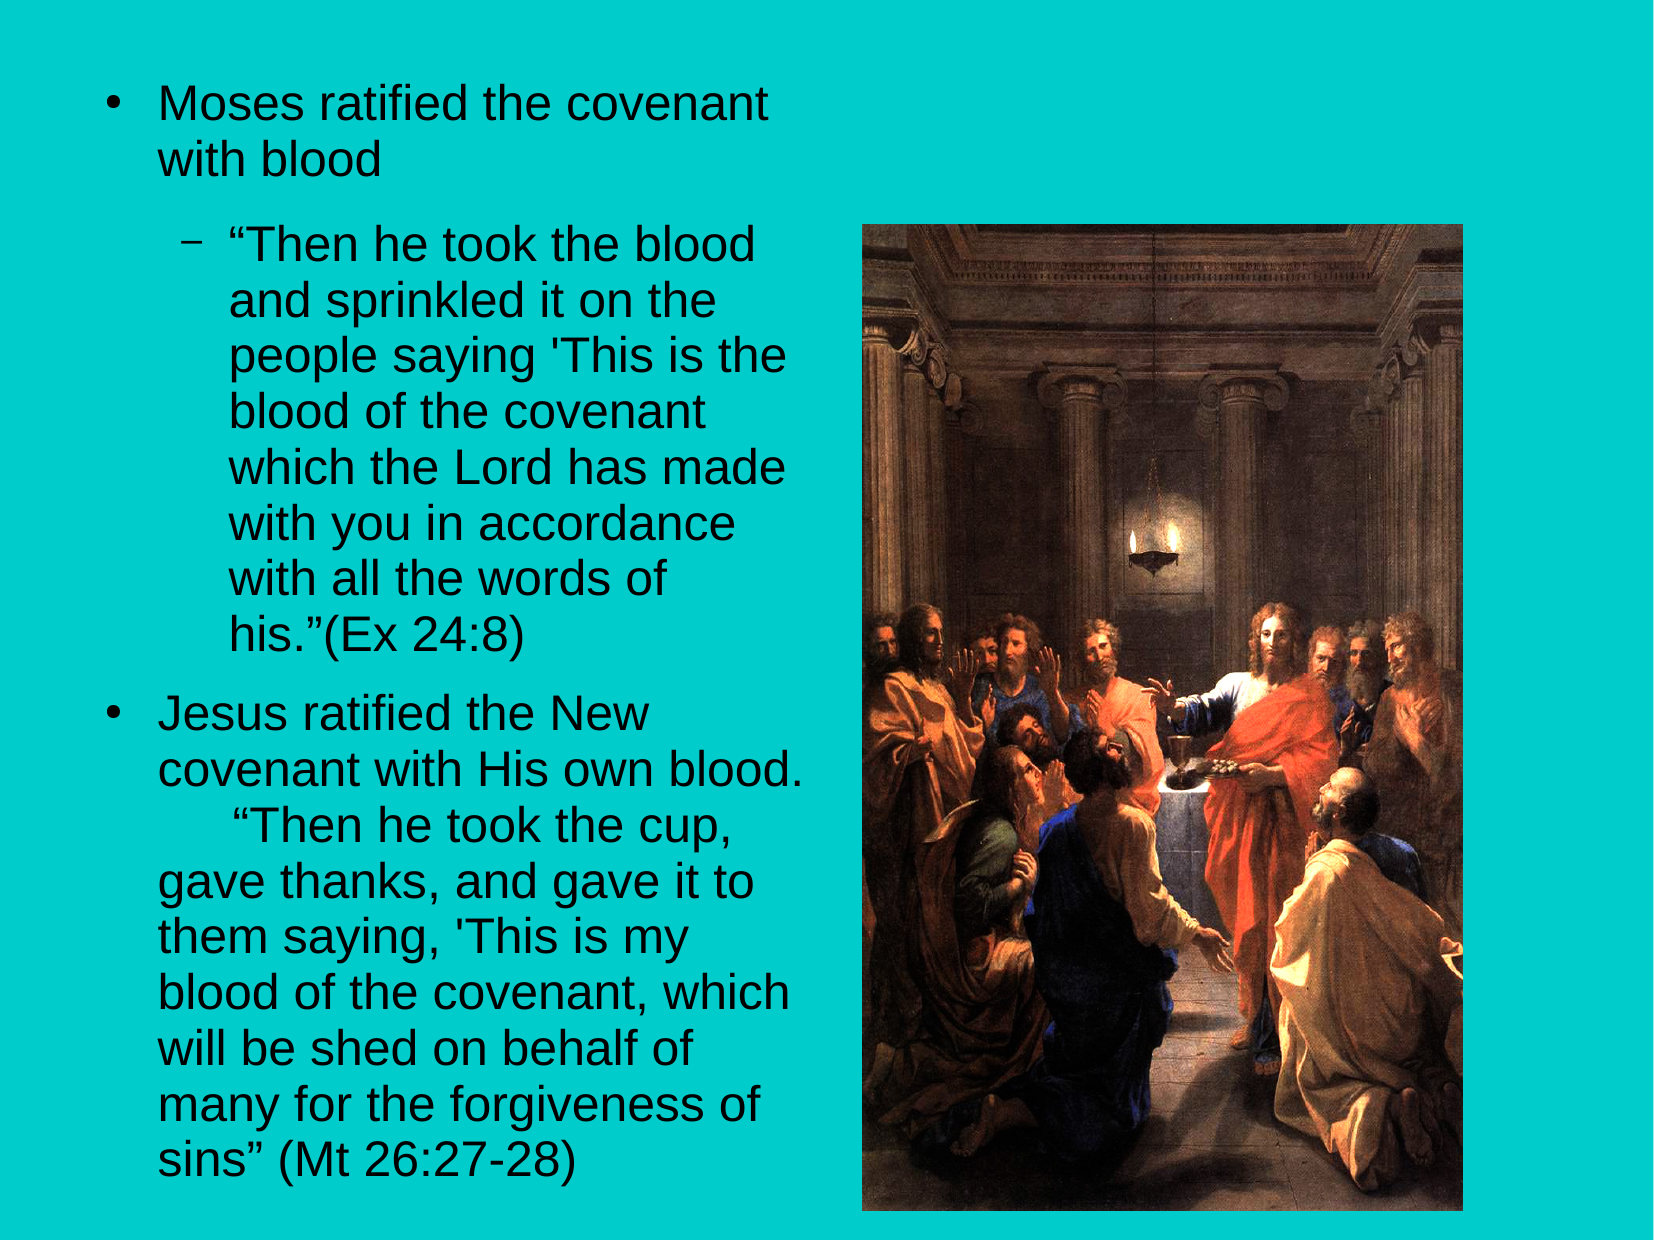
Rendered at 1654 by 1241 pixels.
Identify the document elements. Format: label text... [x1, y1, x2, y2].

list Moses ratified the covenant with blood “Then he took the blood and sprinkled it on the people saying 'This is the blood of the covenant which the Lord has made with you in accordance with all the words of his.”(Ex 24:8) Jesus ratified the New covenant with His own blood. “Then he took the cup, gave thanks, and gave it to them saying, 'This is my blood of the covenant, which will be shed on behalf of many for the forgiveness of sins” (Mt 26:27-28) [86, 75, 826, 1188]
picture [862, 224, 1463, 1211]
